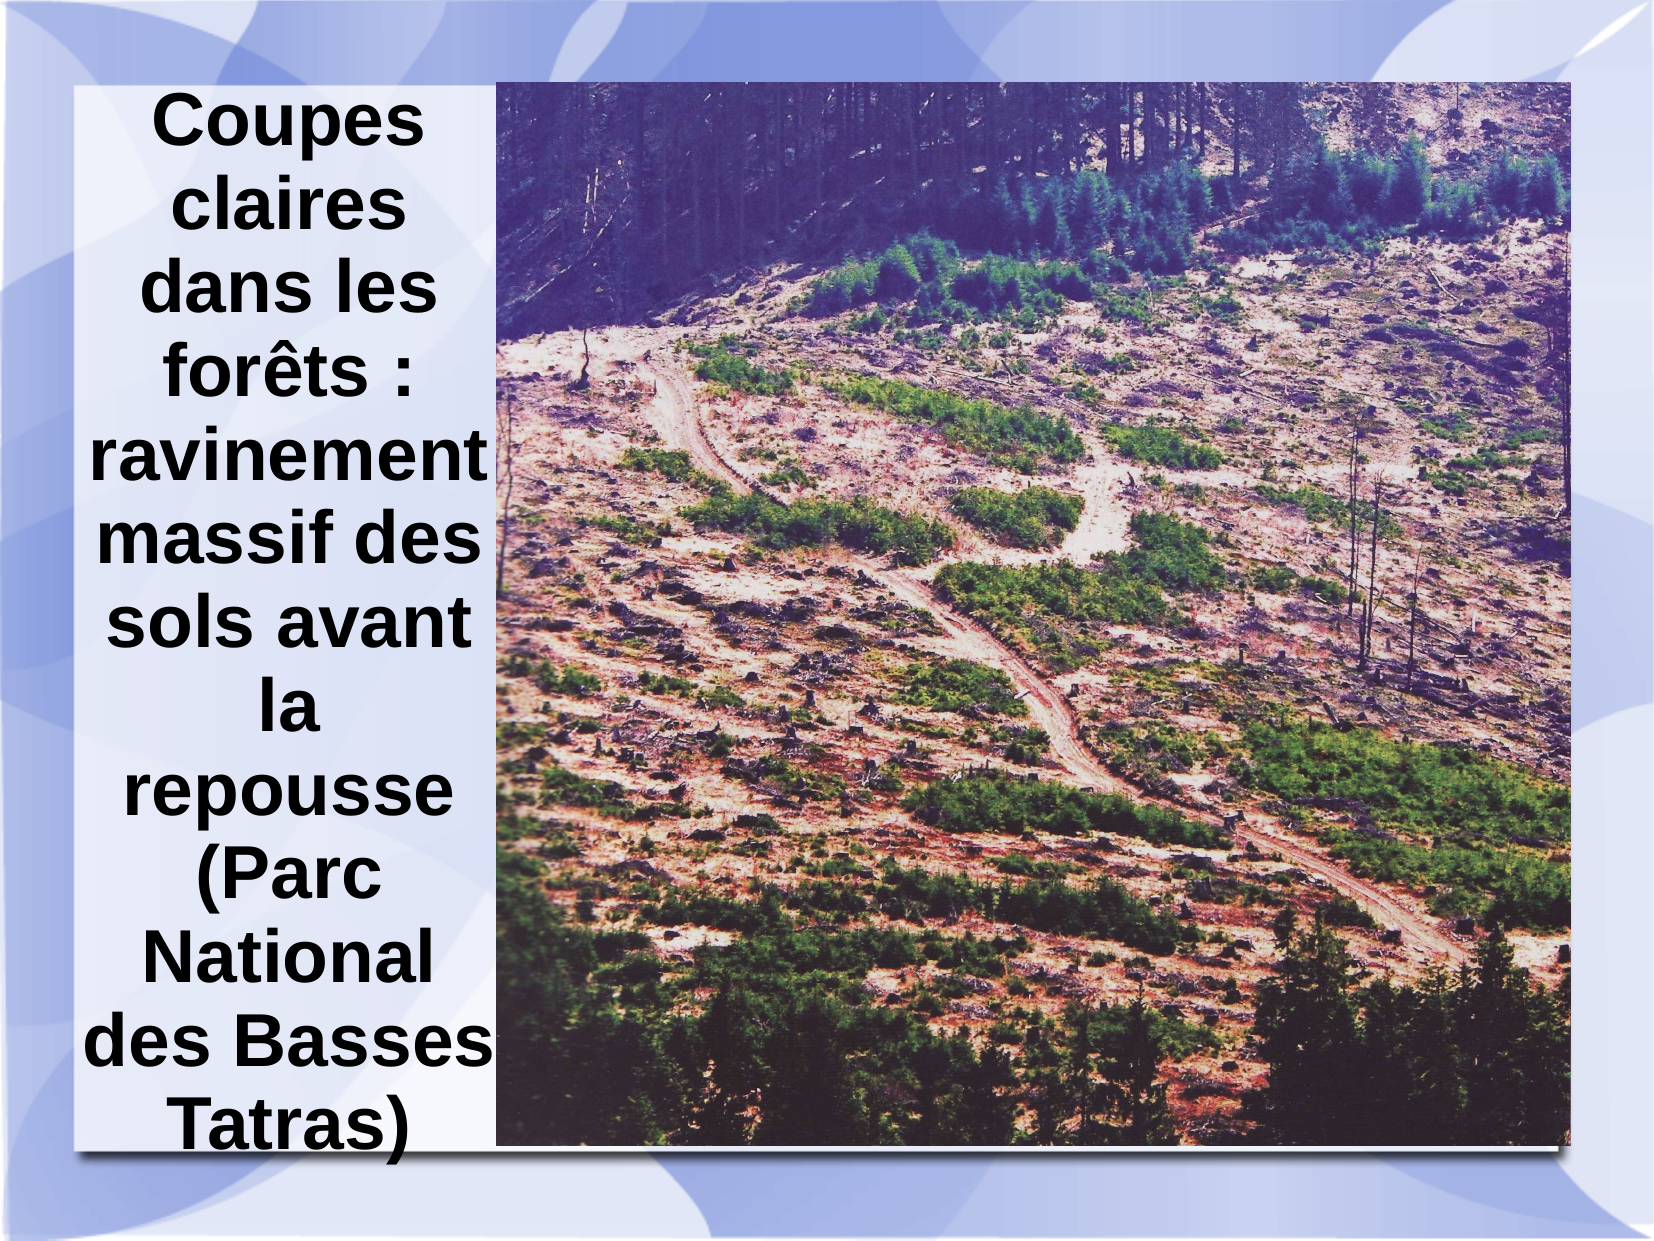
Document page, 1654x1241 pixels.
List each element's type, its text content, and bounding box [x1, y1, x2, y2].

title Coupes claires dans les forêts : ravinement massif des sols avant la repousse (Parc National des Basses Tatras) [82, 73, 496, 1167]
picture [0, 0, 1654, 1241]
